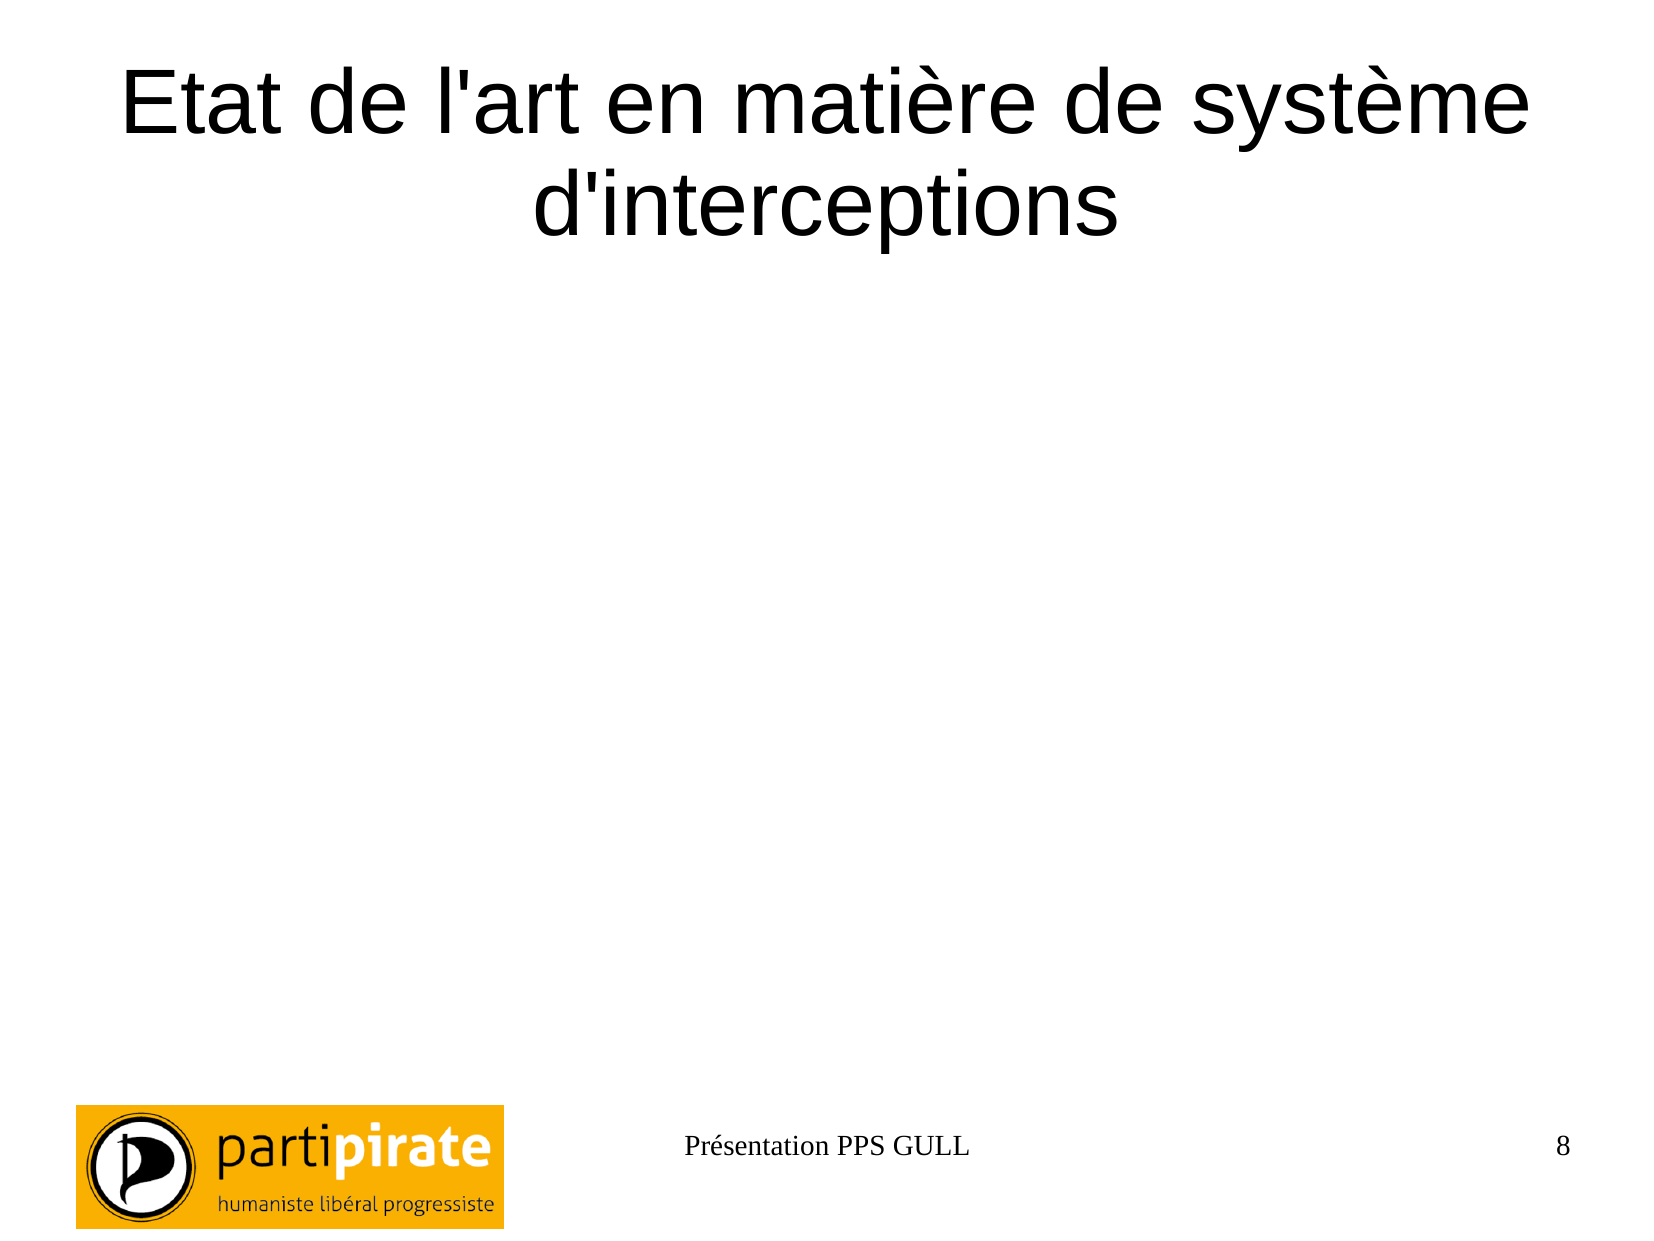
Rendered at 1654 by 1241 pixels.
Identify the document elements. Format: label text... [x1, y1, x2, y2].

title Etat de l'art en matière de système d'interceptions [82, 49, 1571, 257]
picture [76, 1105, 504, 1229]
